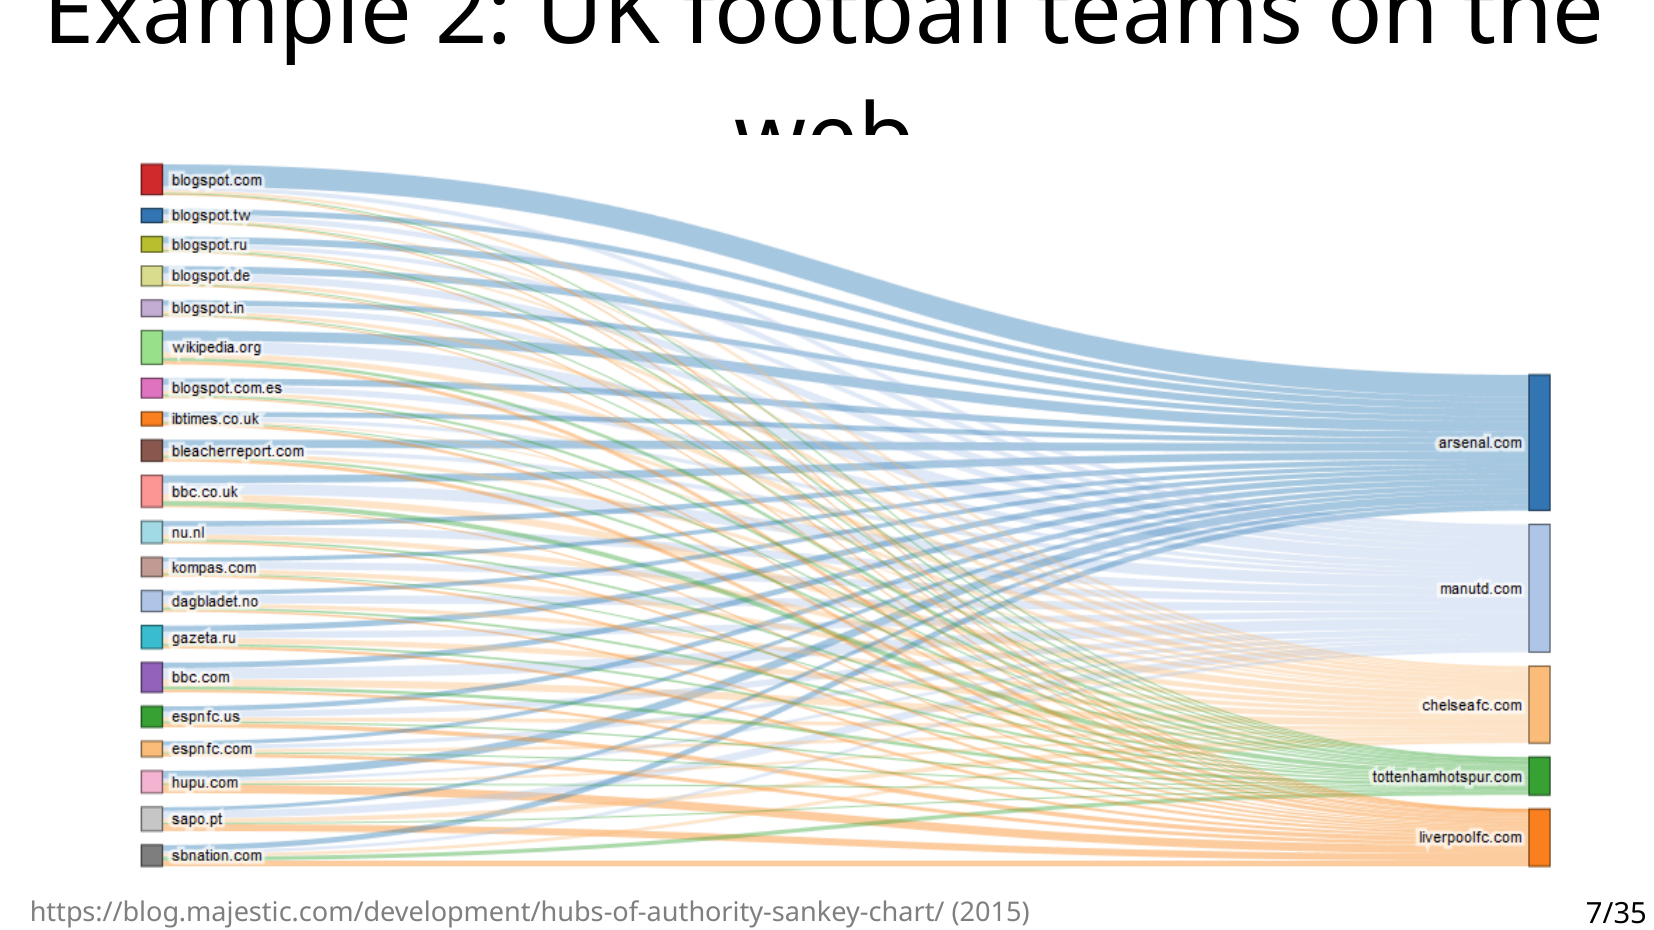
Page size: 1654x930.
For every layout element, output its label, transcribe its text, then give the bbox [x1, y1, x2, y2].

title Example 2: UK football teams on the web [15, 0, 1636, 201]
text_box https://blog.majestic.com/development/hubs-of-authority-sankey-chart/ (2015) [15, 885, 1381, 930]
picture [110, 135, 1579, 903]
